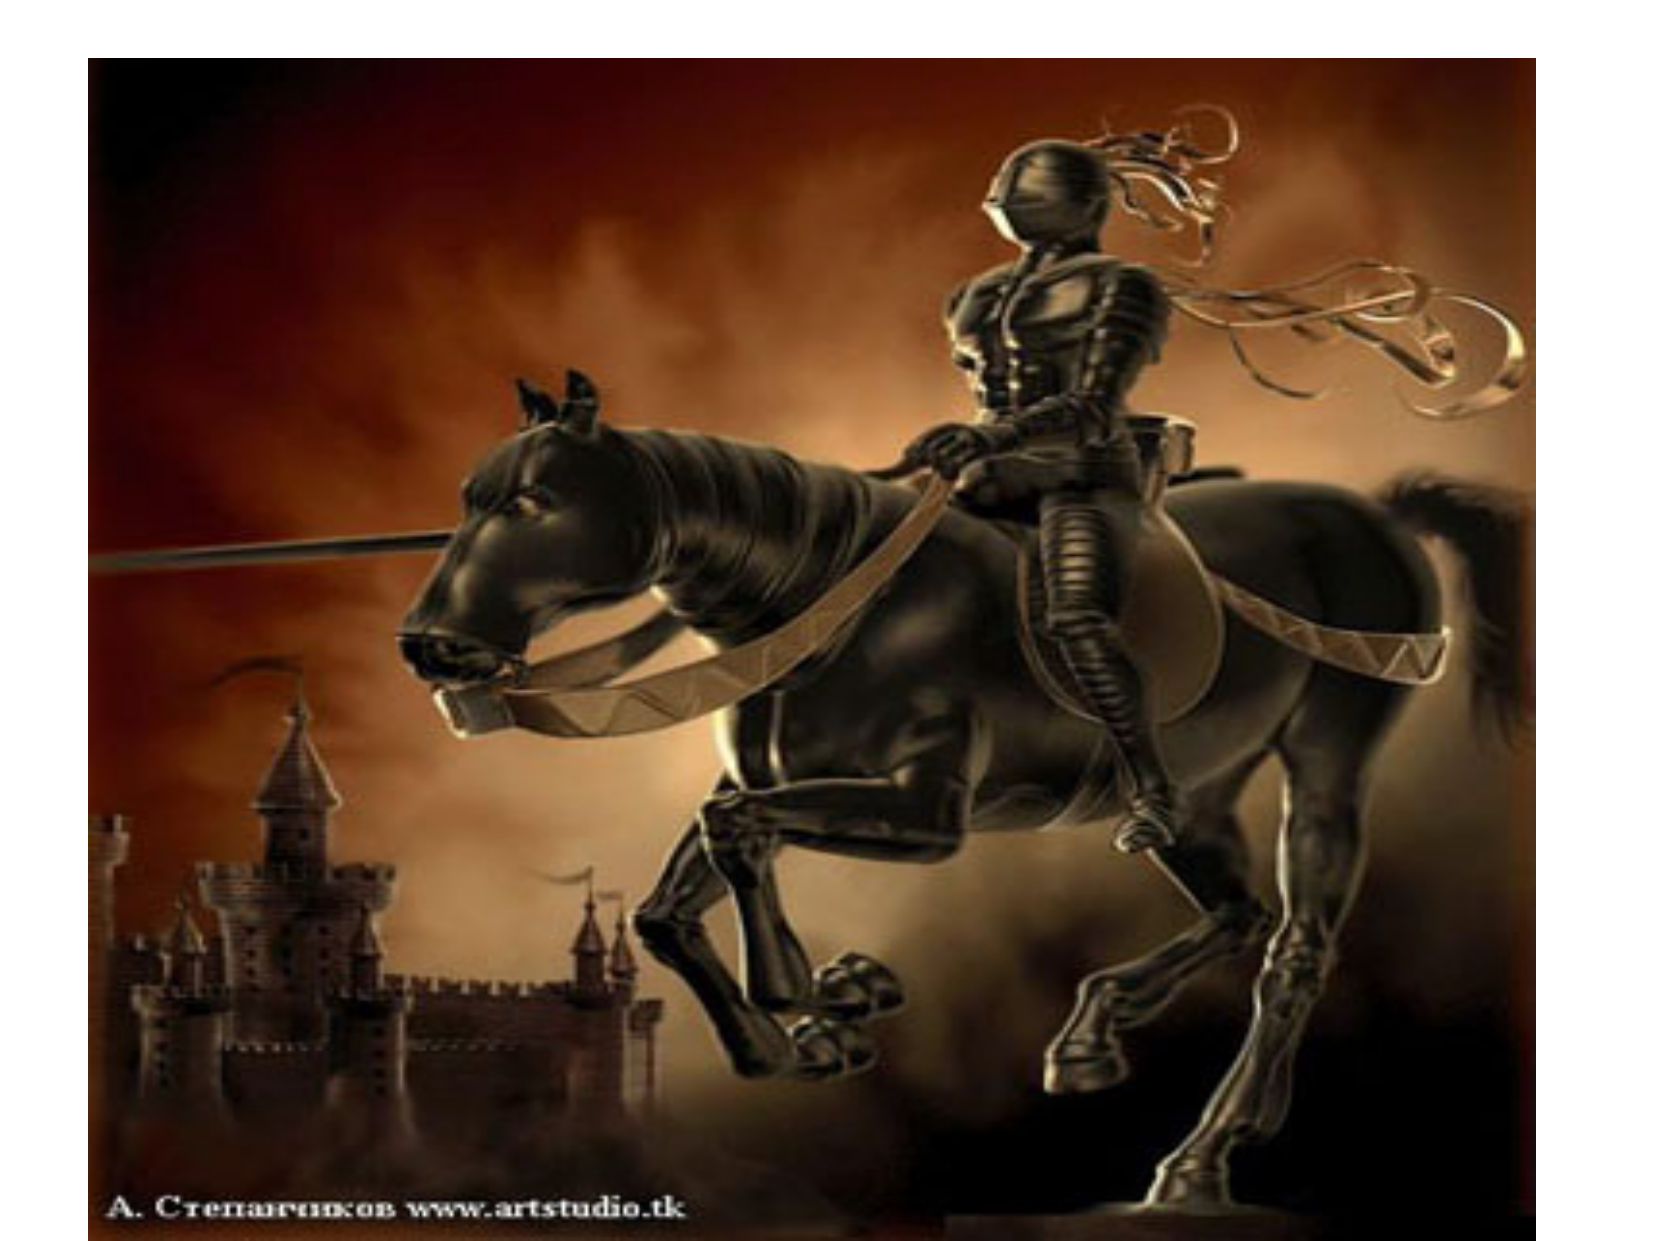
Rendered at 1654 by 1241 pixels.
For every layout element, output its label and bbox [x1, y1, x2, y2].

picture [88, 58, 1536, 1241]
